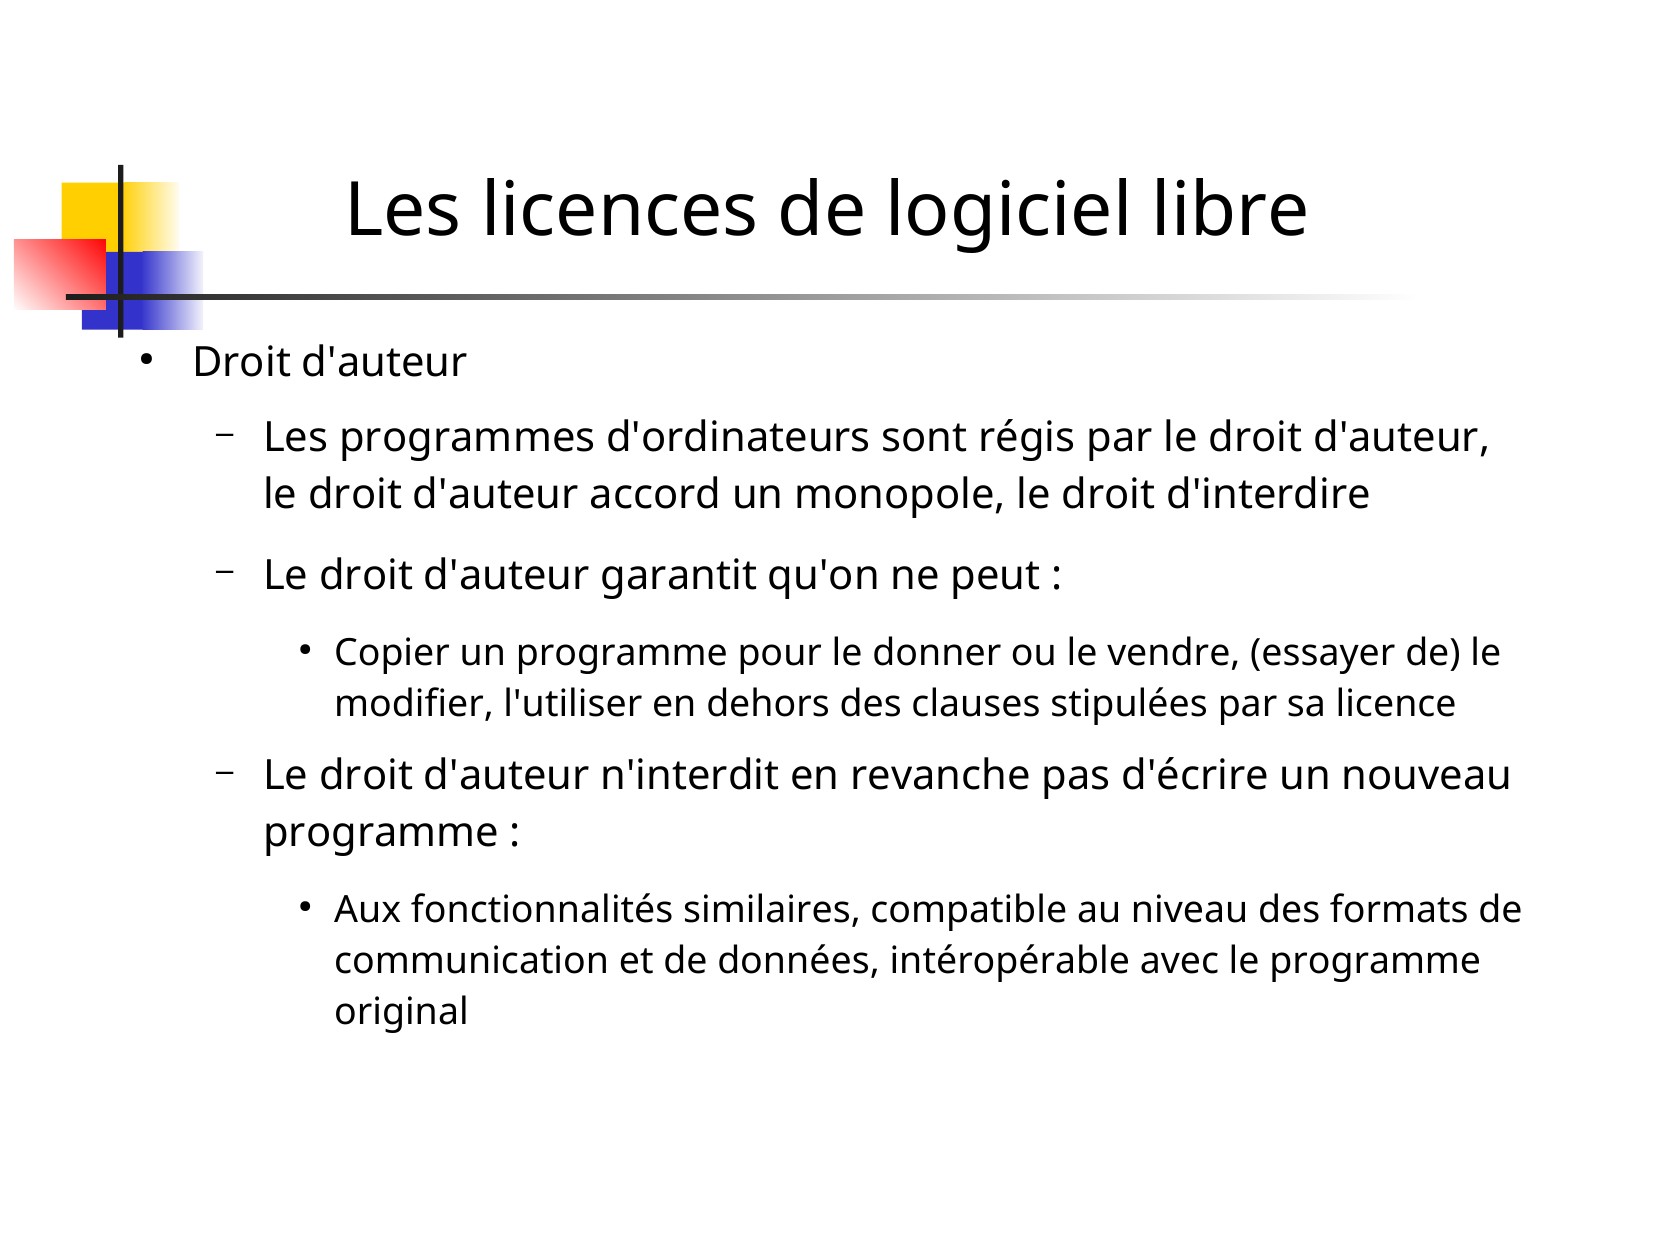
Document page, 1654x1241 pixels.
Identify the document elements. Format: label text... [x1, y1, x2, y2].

list Droit d'auteur Les programmes d'ordinateurs sont régis par le droit d'auteur, le droit d'auteur accord un monopole, le droit d'interdire Le droit d'auteur garantit qu'on ne peut : Copier un programme pour le donner ou le vendre, (essayer de) le modifier, l'utiliser en dehors des clauses stipulées par sa licence Le droit d'auteur n'interdit en revanche pas d'écrire un nouveau programme : Aux fonctionnalités similaires, compatible au niveau des formats de communication et de données, intéropérable avec le programme original [121, 331, 1534, 1241]
title Les licences de logiciel libre [121, 102, 1534, 311]
